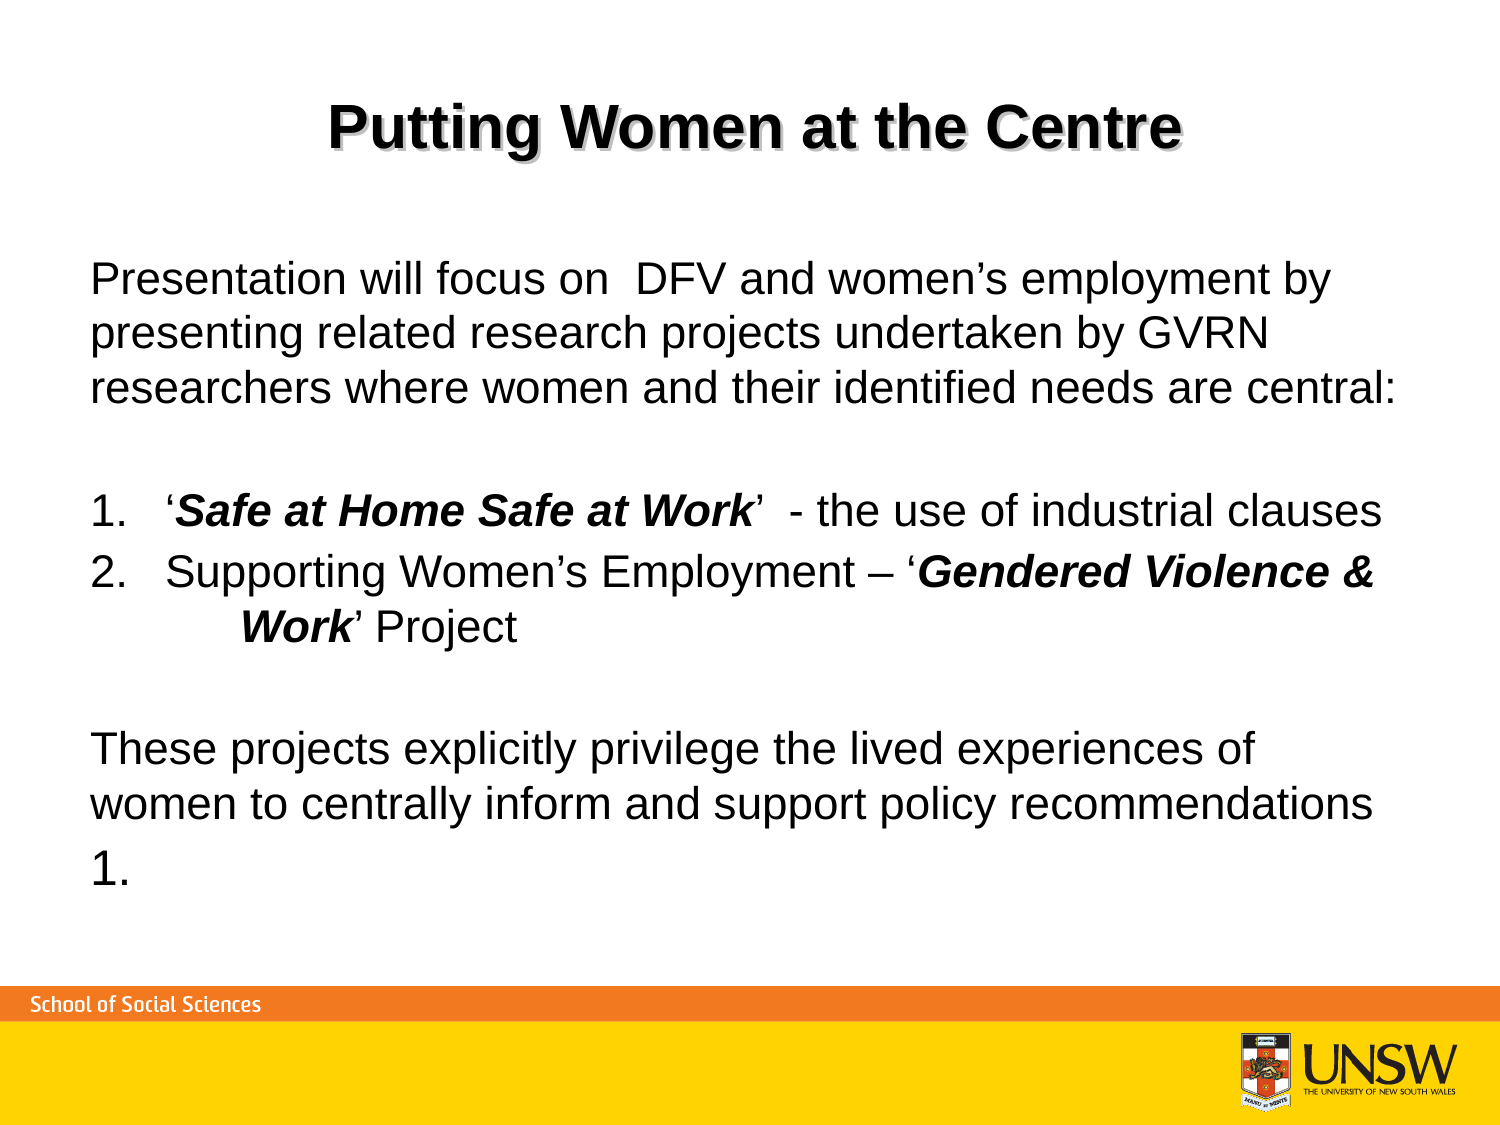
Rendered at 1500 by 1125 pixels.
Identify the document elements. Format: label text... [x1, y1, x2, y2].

title Putting Women at the Centre [29, 78, 1483, 209]
list Presentation will focus on DFV and women’s employment by presenting related research projects undertaken by GVRN researchers where women and their identified needs are central: ‘Safe at Home Safe at Work’ - the use of industrial clauses Supporting Women’s Employment – ‘Gendered Violence & Work’ Project These projects explicitly privilege the lived experiences of women to centrally inform and support policy recommendations [75, 184, 1426, 953]
